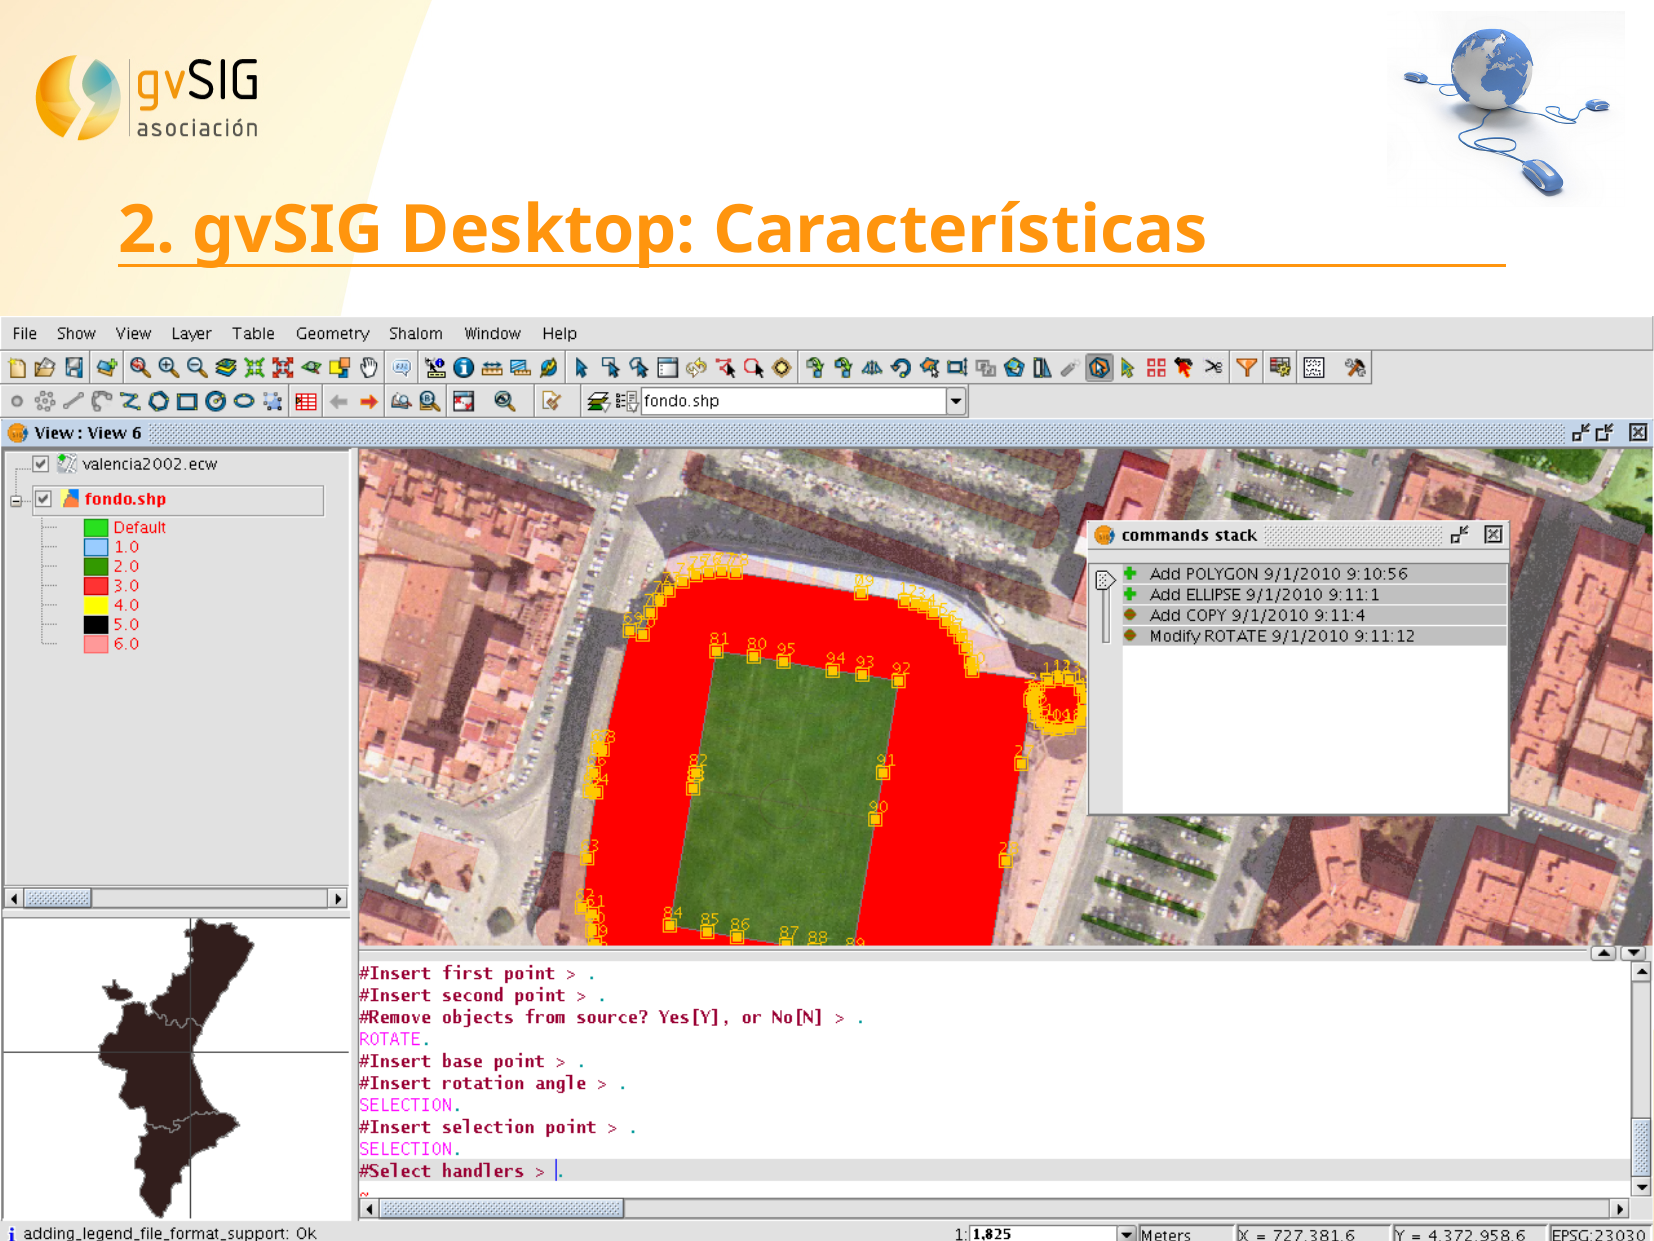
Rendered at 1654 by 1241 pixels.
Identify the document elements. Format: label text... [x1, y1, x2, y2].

title 2. gvSIG Desktop: Características [118, 177, 1607, 276]
picture [0, 0, 1654, 1241]
